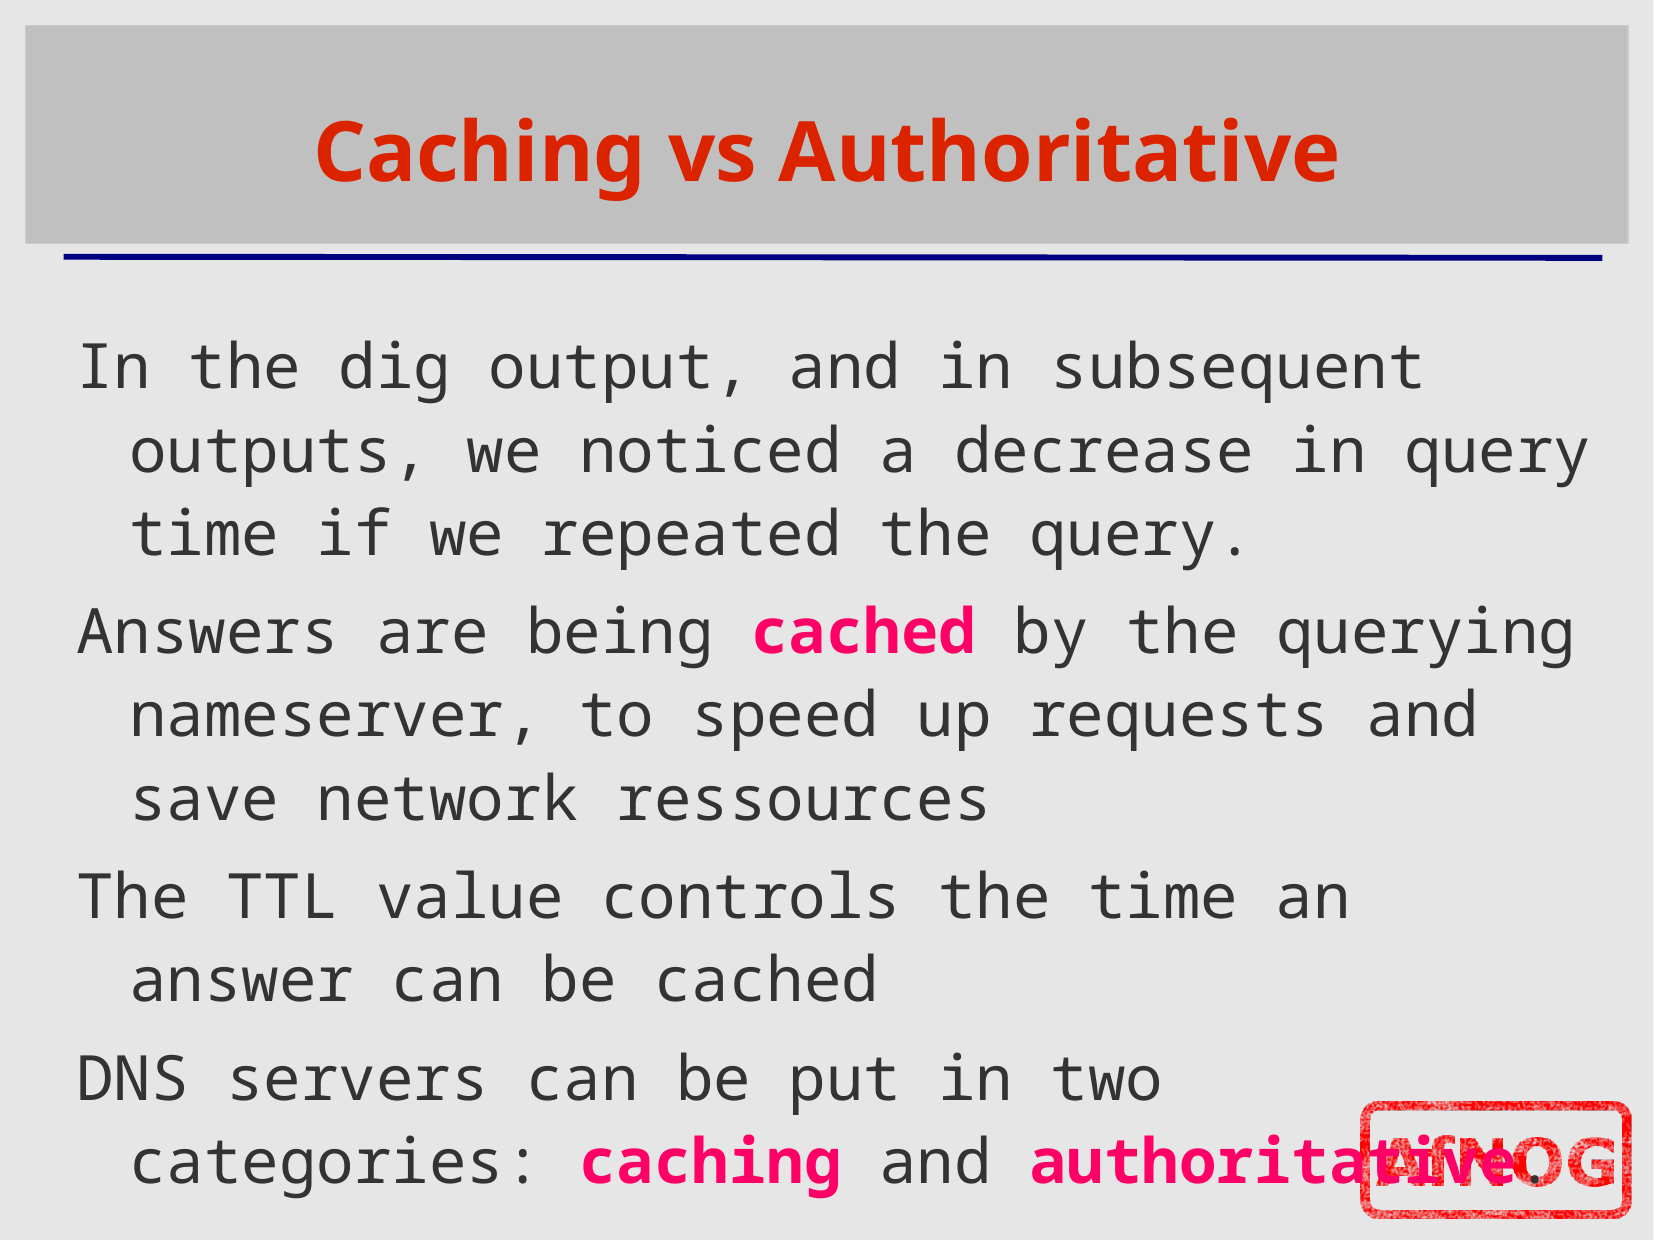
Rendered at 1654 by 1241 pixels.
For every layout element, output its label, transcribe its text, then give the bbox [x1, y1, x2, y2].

picture [1360, 1100, 1632, 1219]
list In the dig output, and in subsequent outputs, we noticed a decrease in query time if we repeated the query. Answers are being cached by the querying nameserver, to speed up requests and save network ressources The TTL value controls the time an answer can be cached DNS servers can be put in two categories: caching and authoritative. [59, 322, 1595, 1132]
title Caching vs Authoritative [121, 46, 1534, 254]
